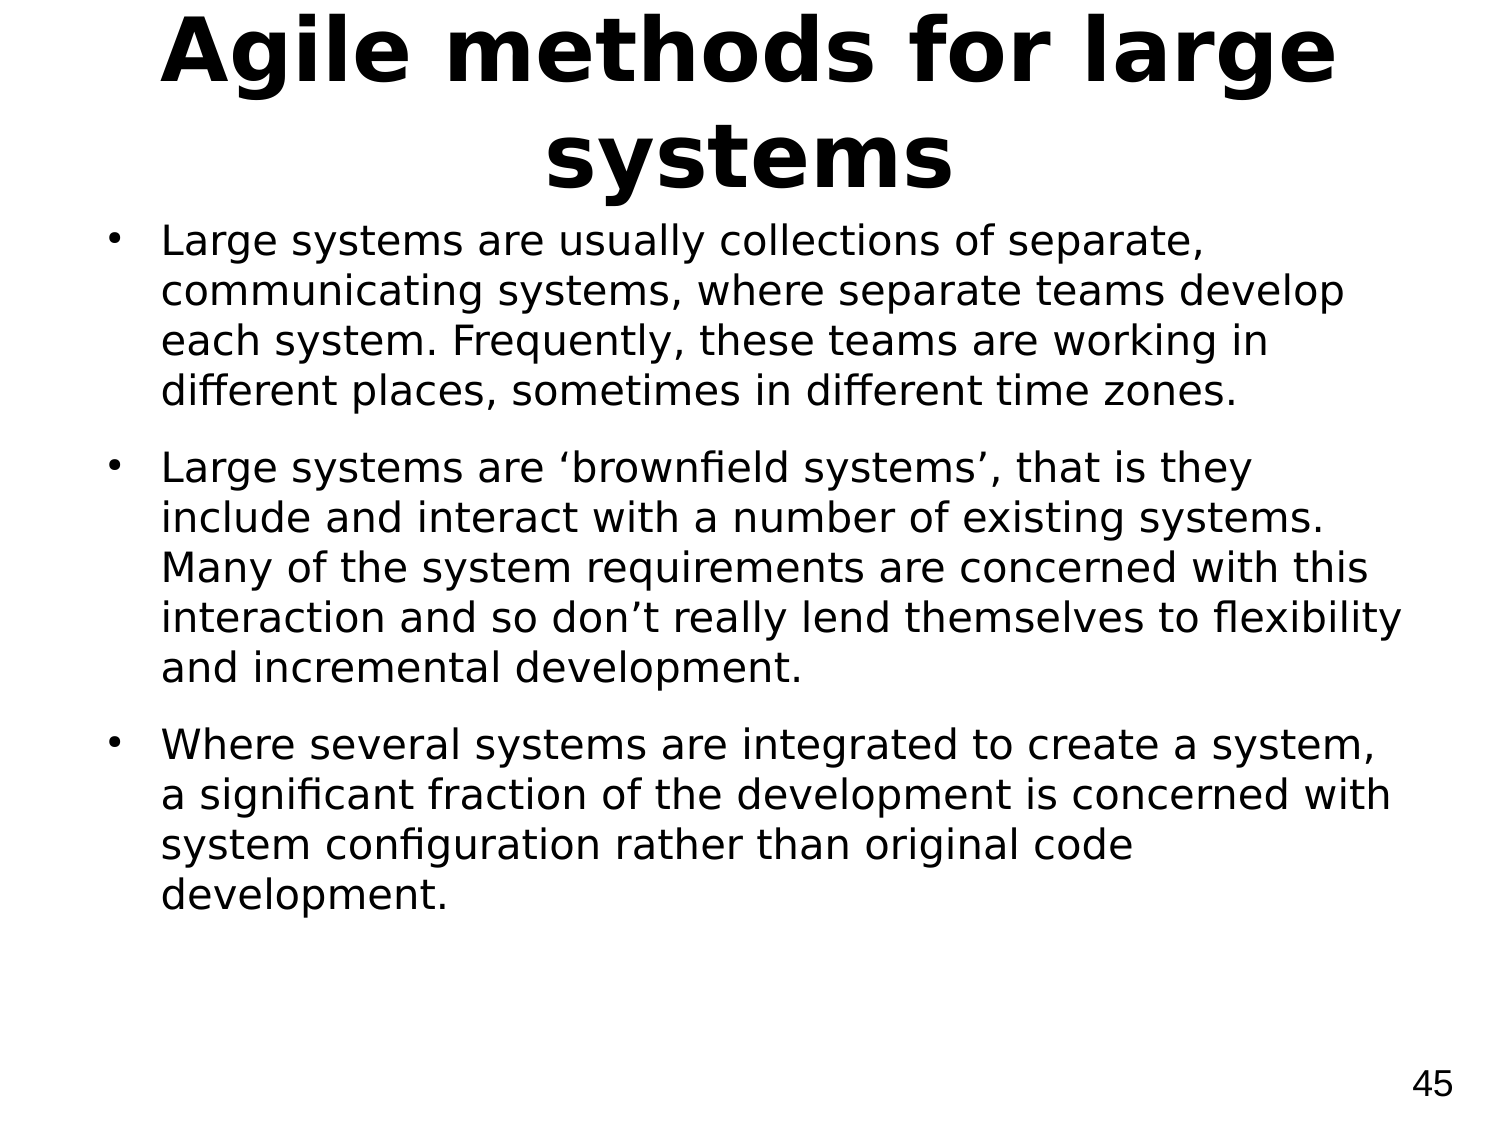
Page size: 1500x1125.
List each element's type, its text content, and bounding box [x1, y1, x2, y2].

title Agile methods for large systems [75, 33, 1425, 166]
list Large systems are usually collections of separate, communicating systems, where separate teams develop each system. Frequently, these teams are working in different places, sometimes in different time zones. Large systems are ‘brownfield systems’, that is they include and interact with a number of existing systems. Many of the system requirements are concerned with this interaction and so don’t really lend themselves to flexibility and incremental development. Where several systems are integrated to create a system, a significant fraction of the development is concerned with system configuration rather than original code development. [75, 206, 1425, 1063]
